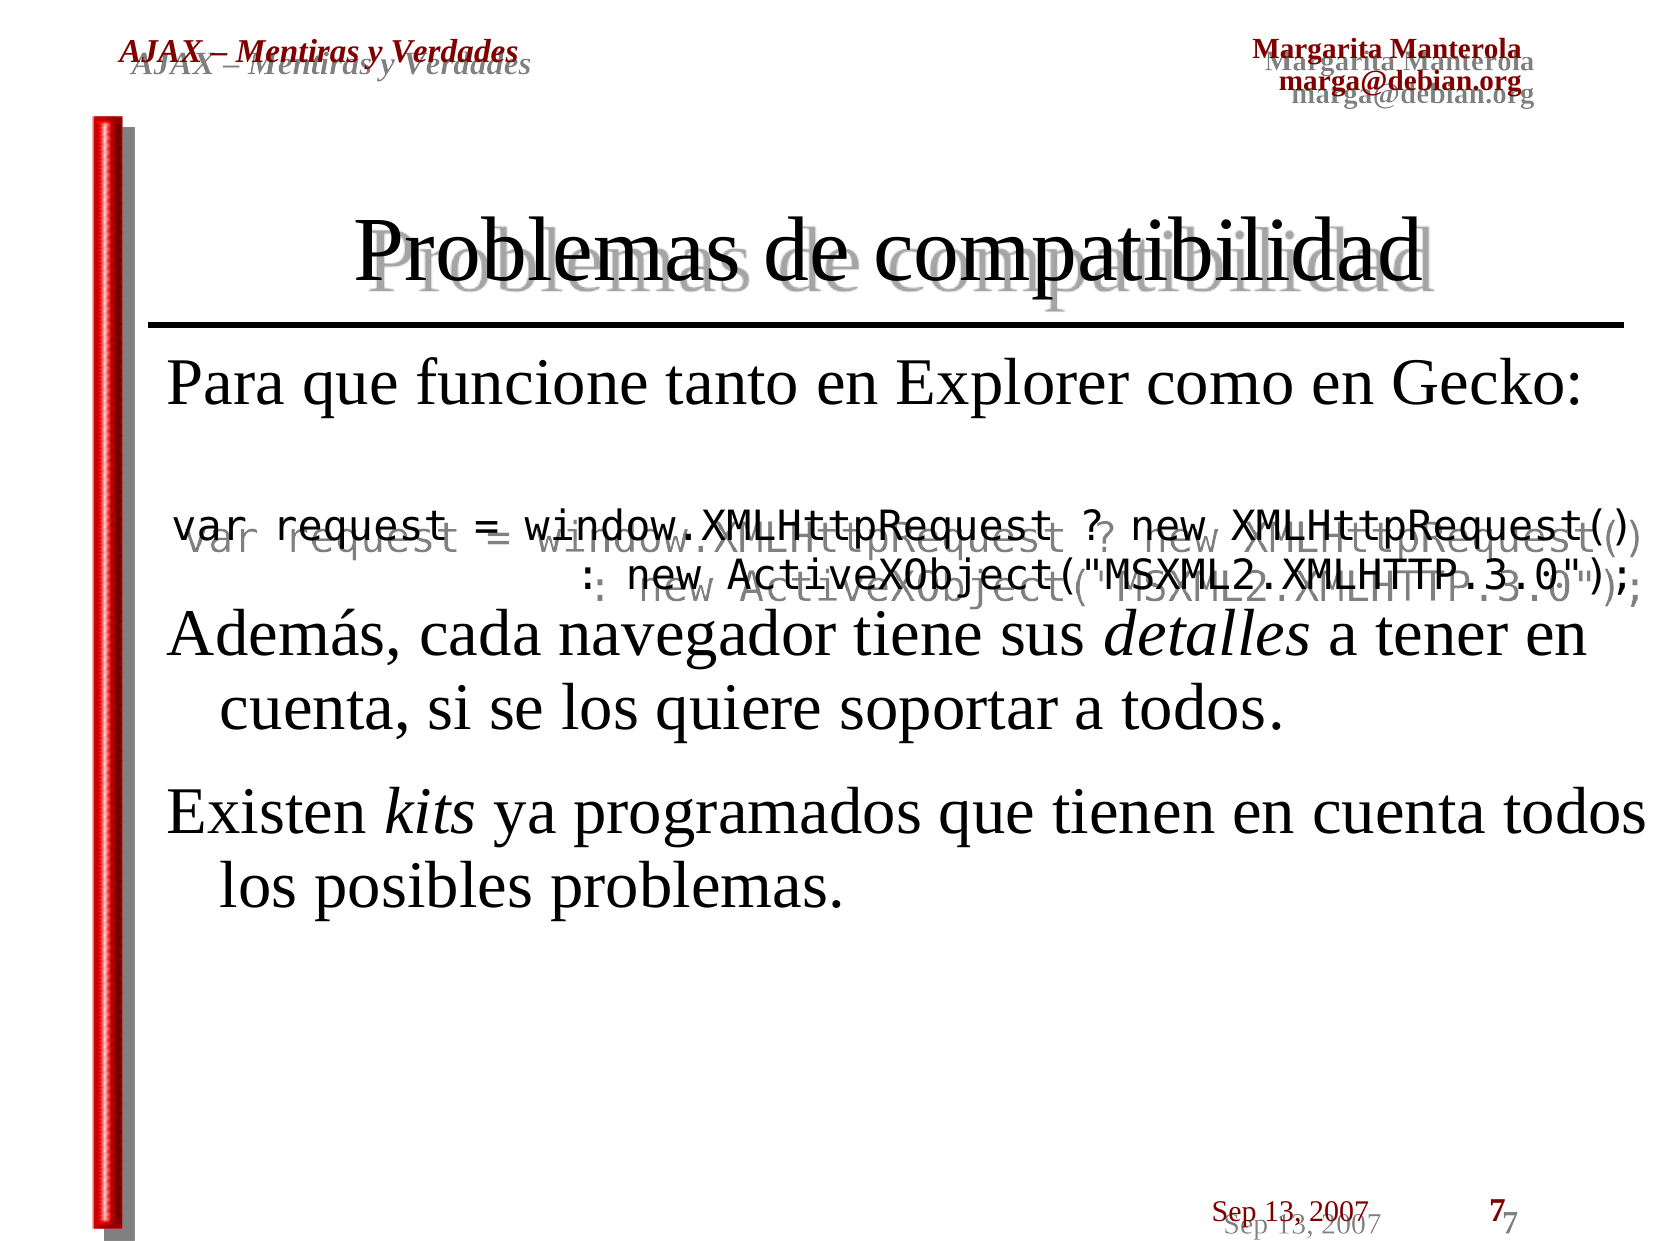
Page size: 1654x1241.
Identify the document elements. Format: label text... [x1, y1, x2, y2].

picture [94, 117, 122, 1228]
title Problemas de compatibilidad [137, 171, 1642, 327]
list Para que funcione tanto en Explorer como en Gecko: Además, cada navegador tiene sus detalles a tener en cuenta, si se los quiere soportar a todos. Existen kits ya programados que tienen en cuenta todos los posibles problemas. [149, 344, 1654, 1134]
text_box var request = window.XMLHttpRequest ? new XMLHttpRequest() : new ActiveXObject("MSXML2.XMLHTTP.3.0"); [159, 501, 1636, 599]
